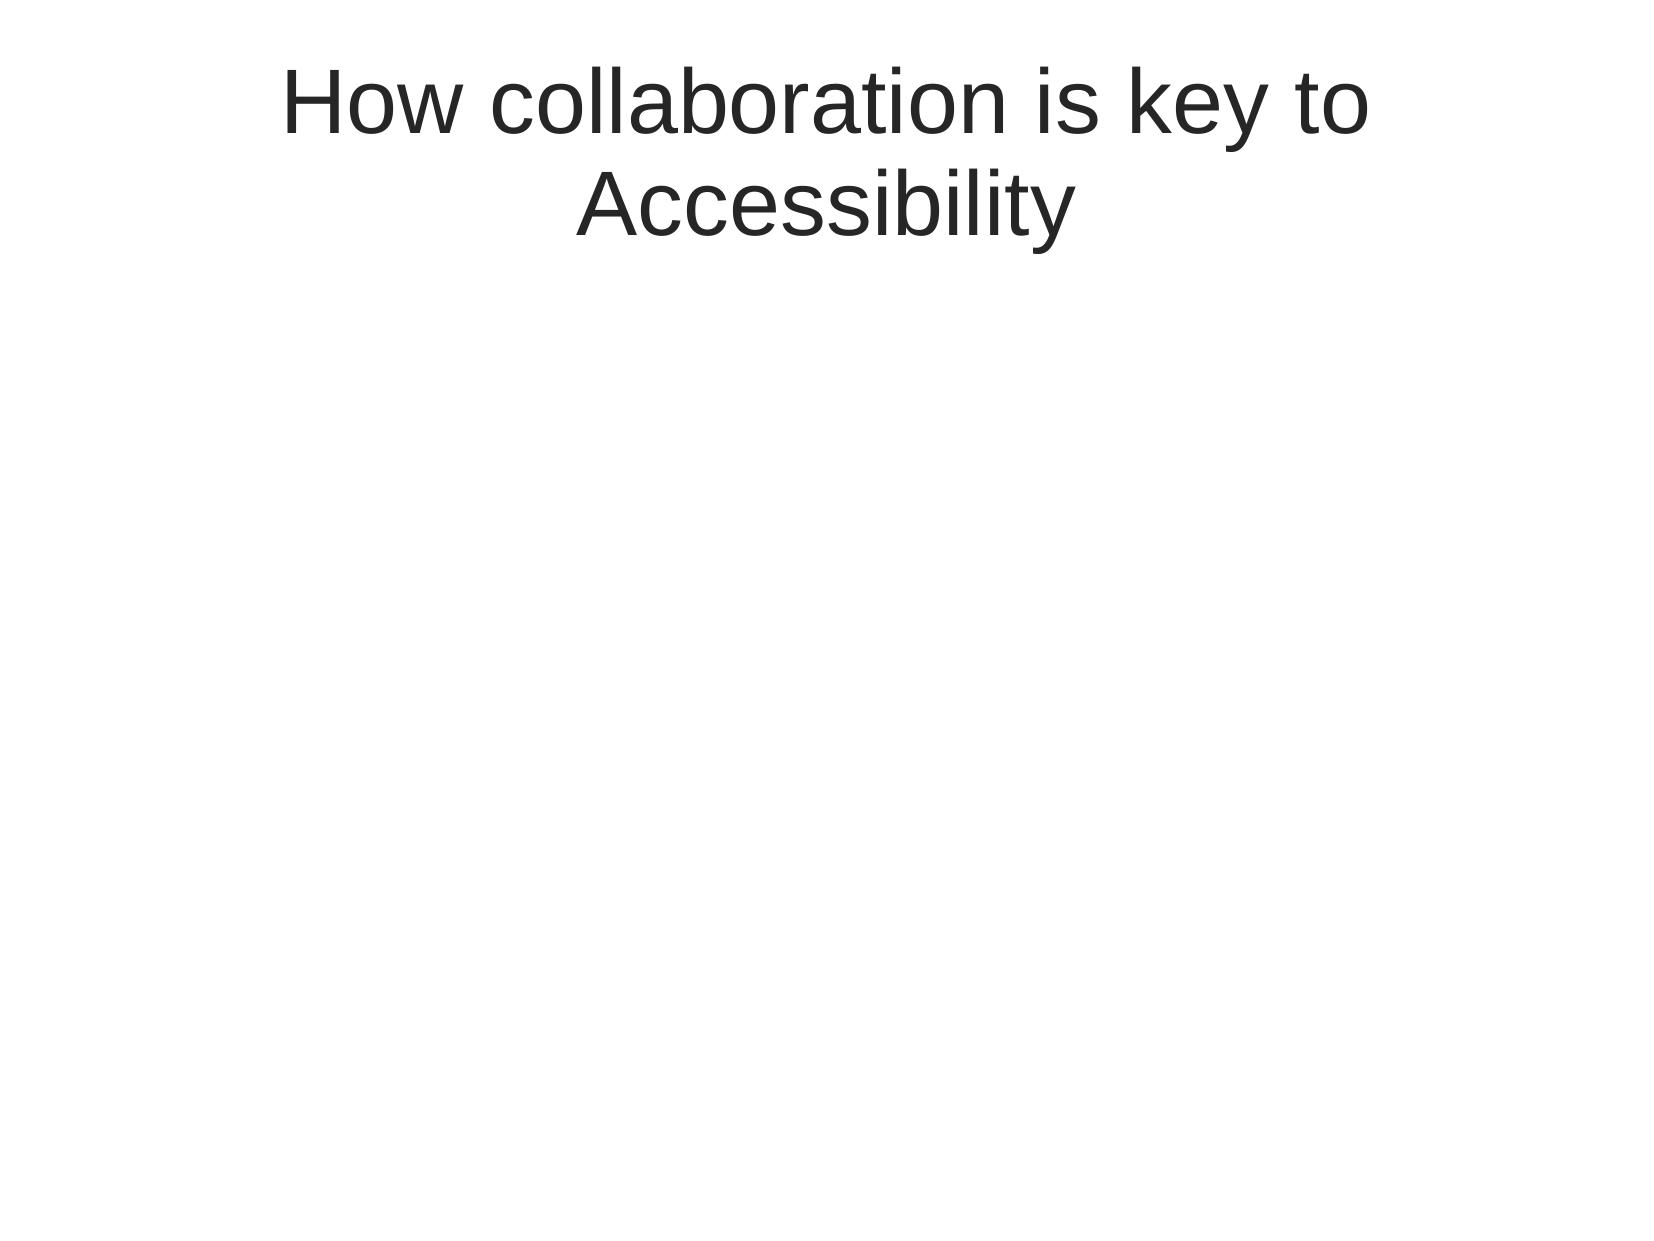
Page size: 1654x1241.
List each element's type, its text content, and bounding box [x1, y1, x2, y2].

title How collaboration is key to Accessibility [82, 49, 1571, 257]
